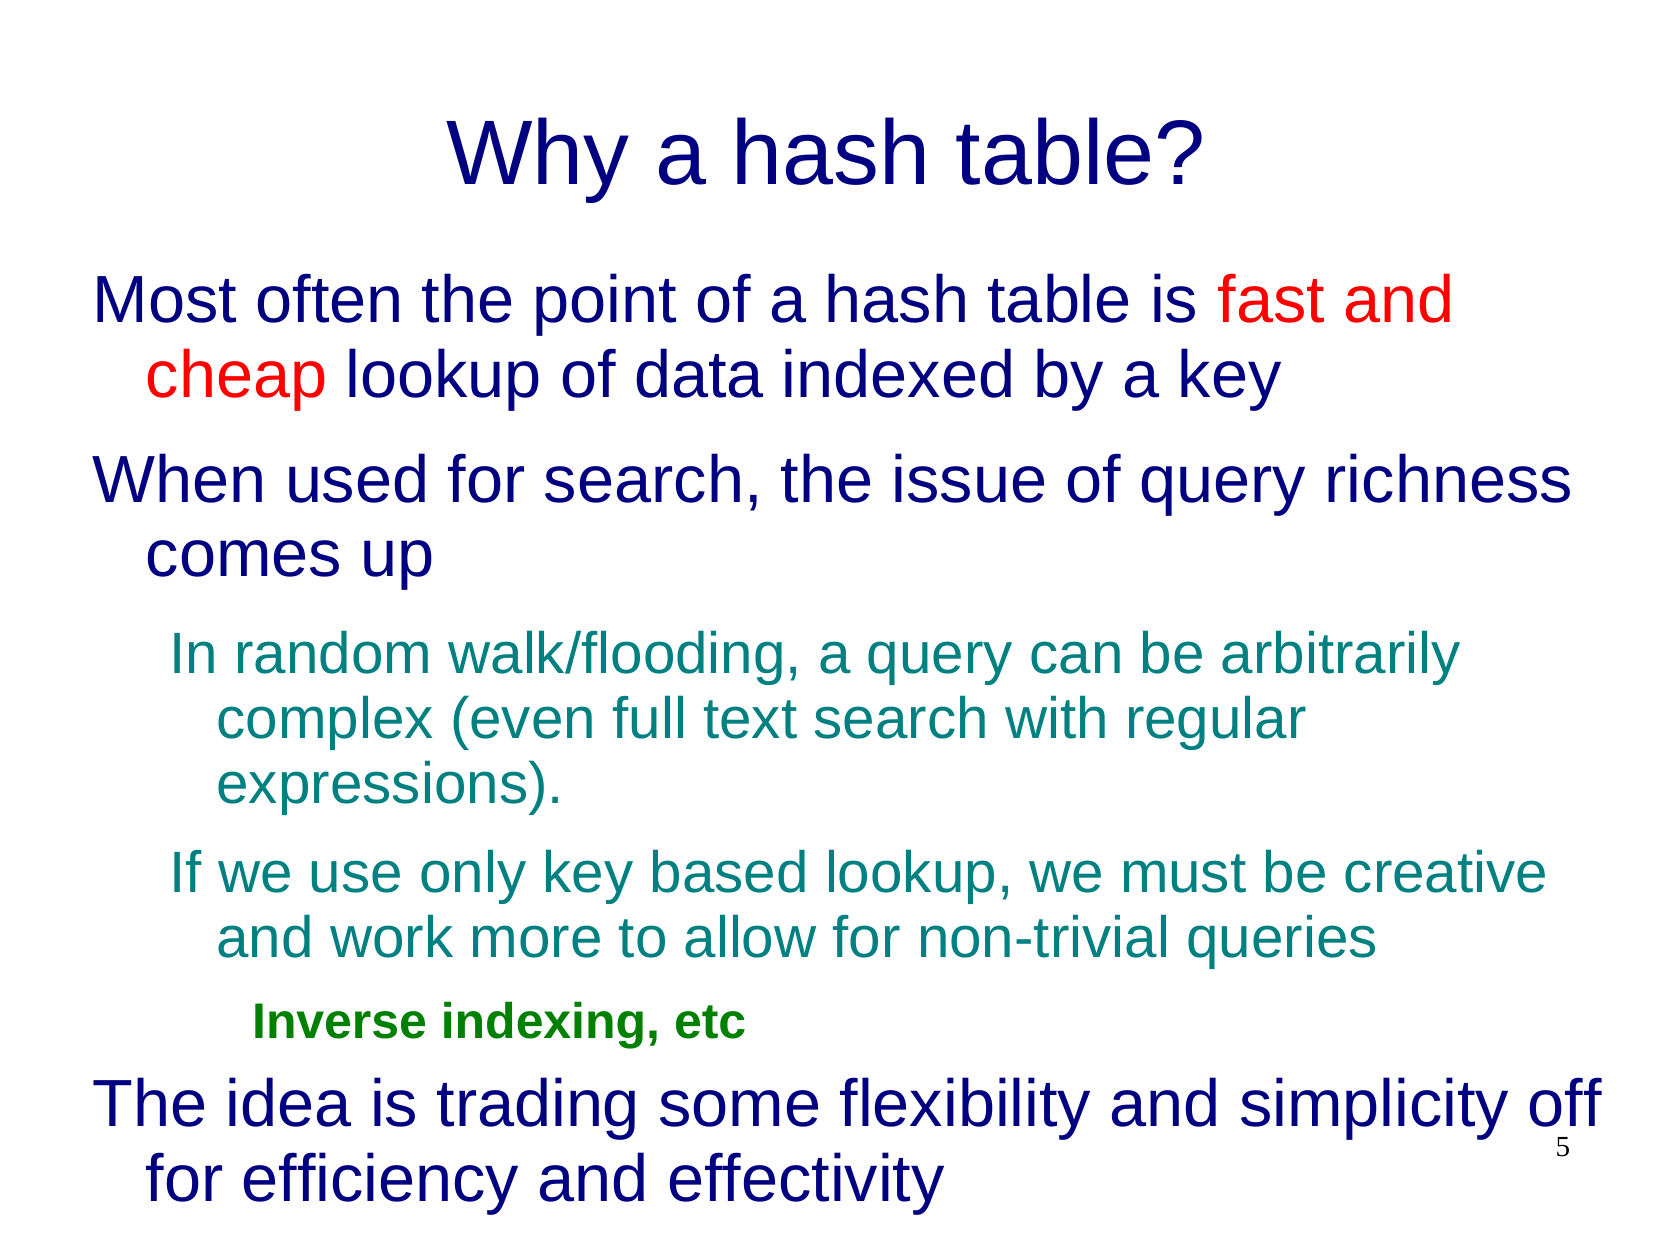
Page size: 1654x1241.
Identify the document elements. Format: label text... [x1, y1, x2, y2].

title Why a hash table? [82, 49, 1571, 257]
list Most often the point of a hash table is fast and cheap lookup of data indexed by a key When used for search, the issue of query richness comes up In random walk/flooding, a query can be arbitrarily complex (even full text search with regular expressions). If we use only key based lookup, we must be creative and work more to allow for non-trivial queries Inverse indexing, etc The idea is trading some flexibility and simplicity off for efficiency and effectivity [75, 262, 1605, 1217]
